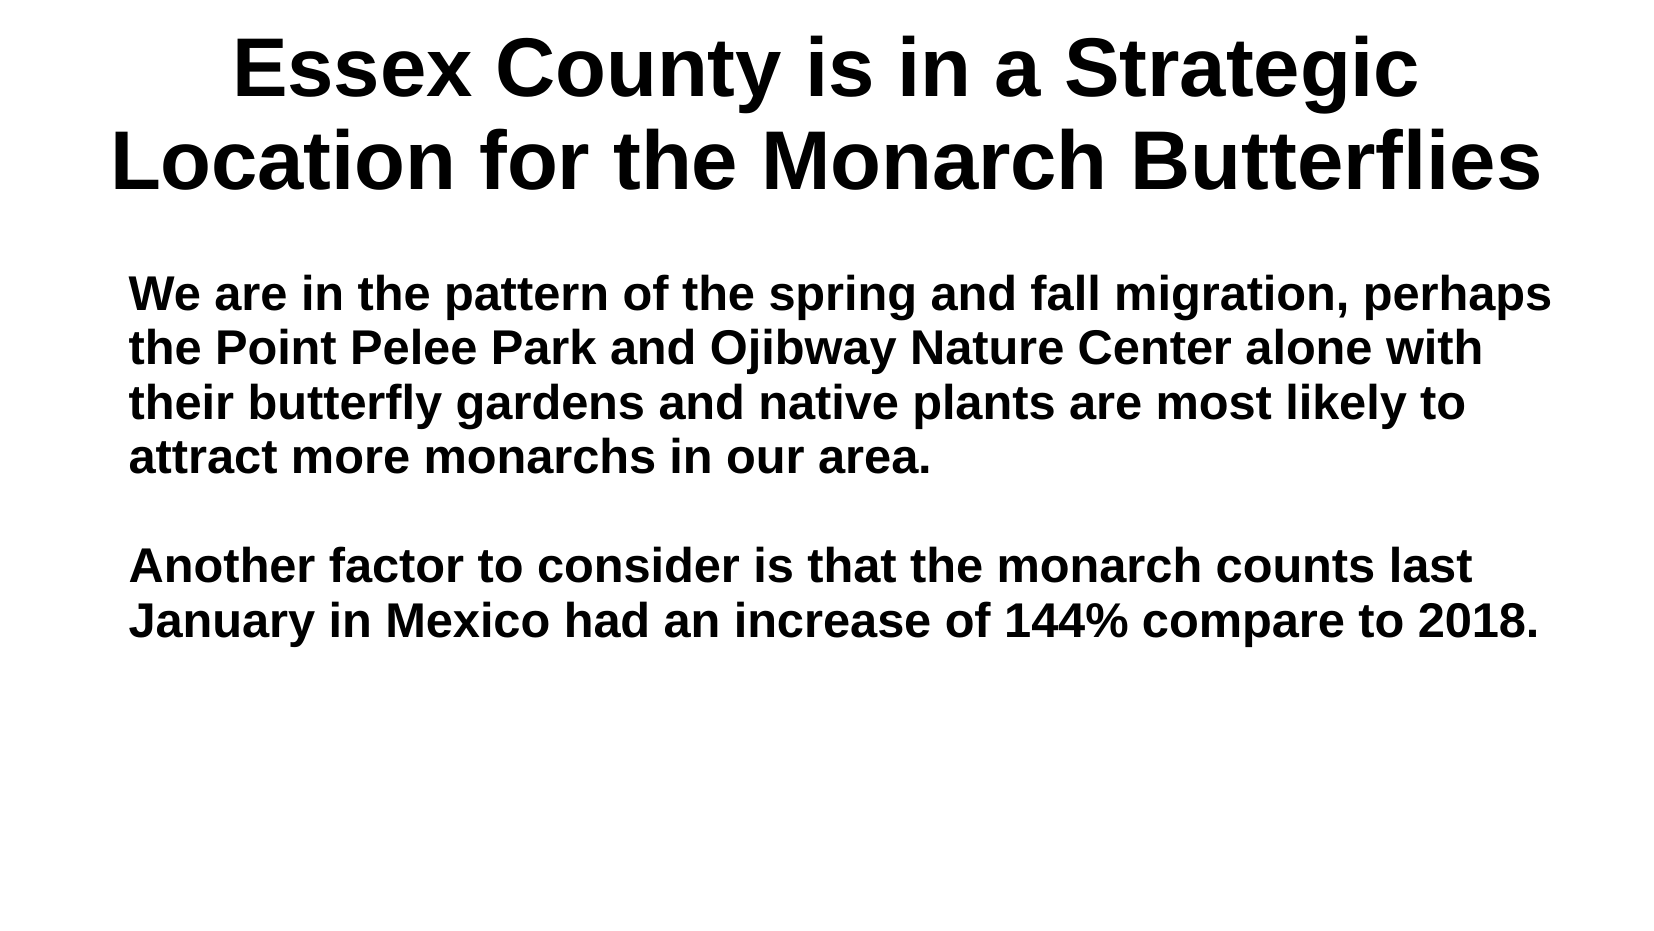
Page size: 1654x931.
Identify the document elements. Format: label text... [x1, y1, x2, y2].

title Essex County is in a Strategic Location for the Monarch Butterflies [82, 21, 1571, 208]
list We are in the pattern of the spring and fall migration, perhaps the Point Pelee Park and Ojibway Nature Center alone with their butterfly gardens and native plants are most likely to attract more monarchs in our area. Another factor to consider is that the monarch counts last January in Mexico had an increase of 144% compare to 2018. [82, 217, 1571, 758]
